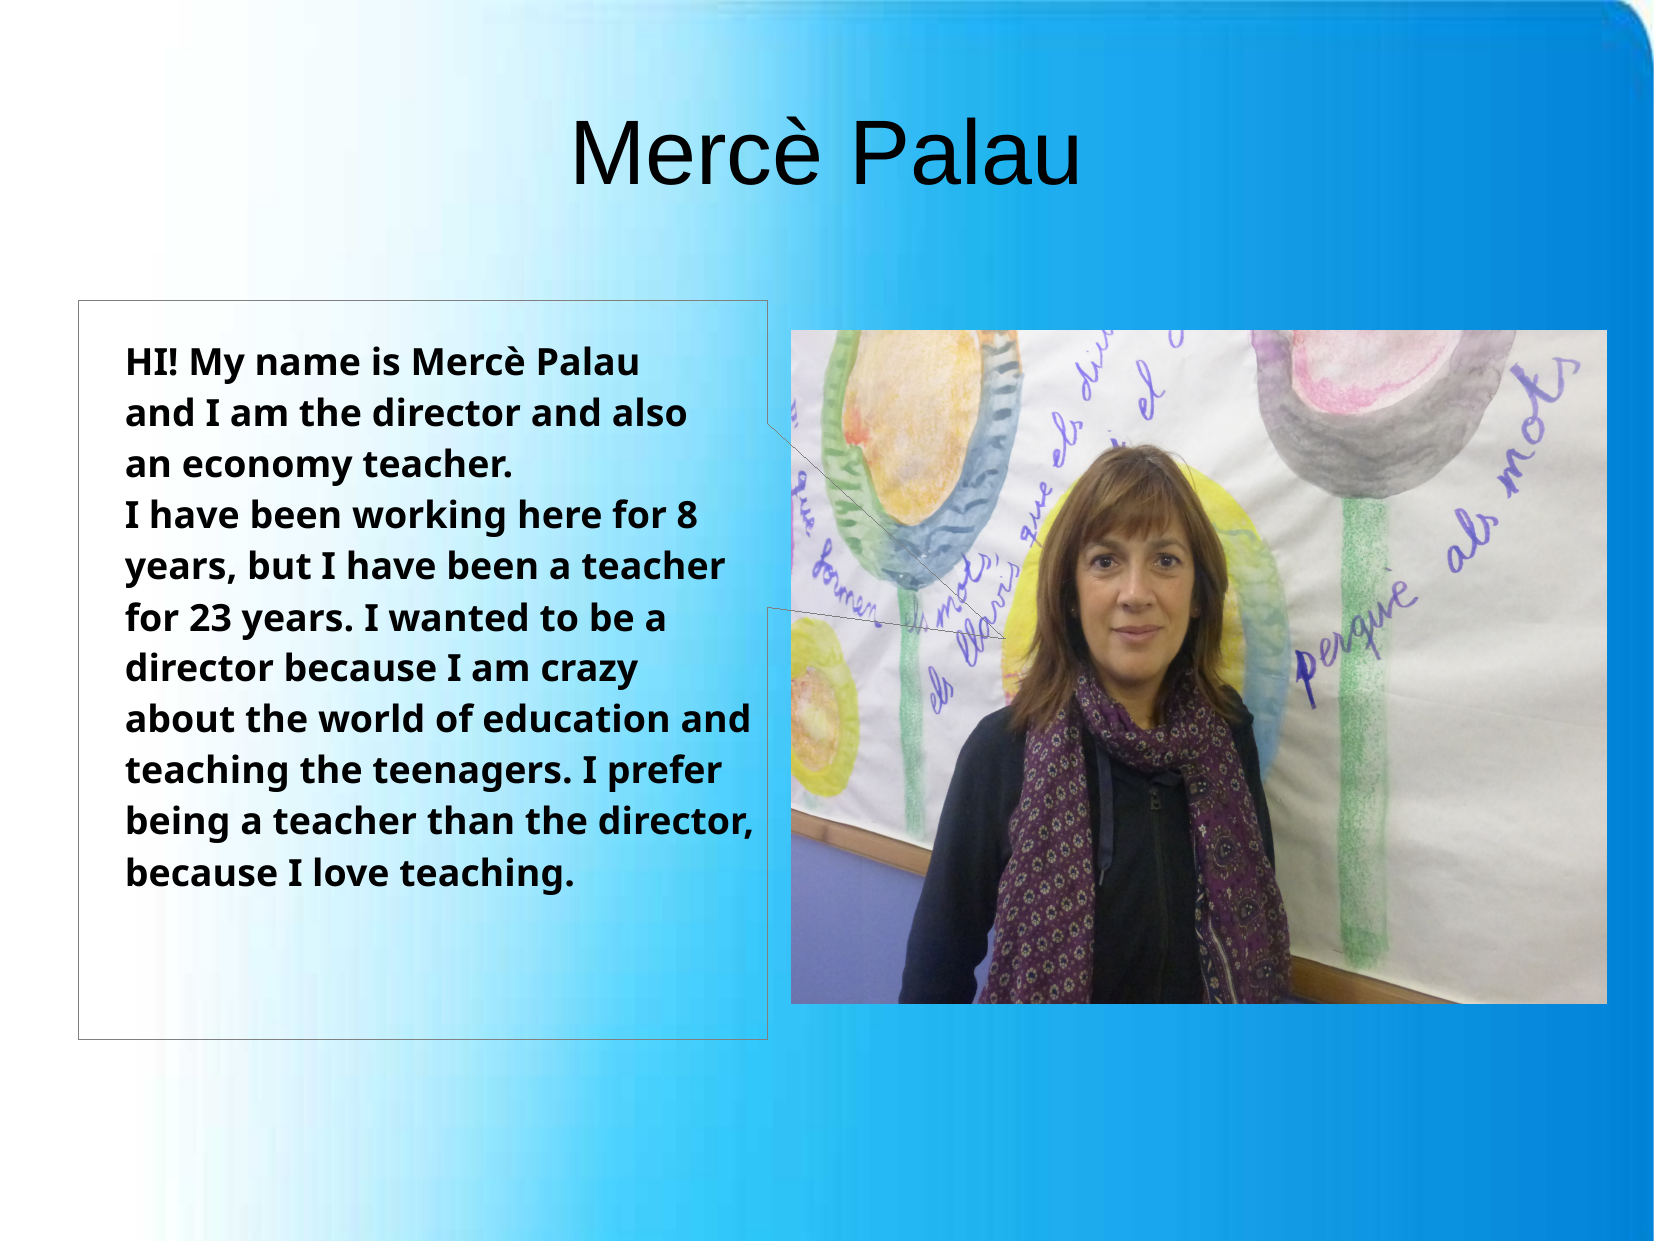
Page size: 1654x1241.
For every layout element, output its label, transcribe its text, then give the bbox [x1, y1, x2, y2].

text_box HI! My name is Mercè Palau and I am the director and also an economy teacher. I have been working here for 8 years, but I have been a teacher for 23 years. I wanted to be a director because I am crazy about the world of education and teaching the teenagers. I prefer being a teacher than the director, because I love teaching. [110, 328, 772, 977]
title Mercè Palau [82, 49, 1571, 257]
picture [0, 0, 1654, 1241]
